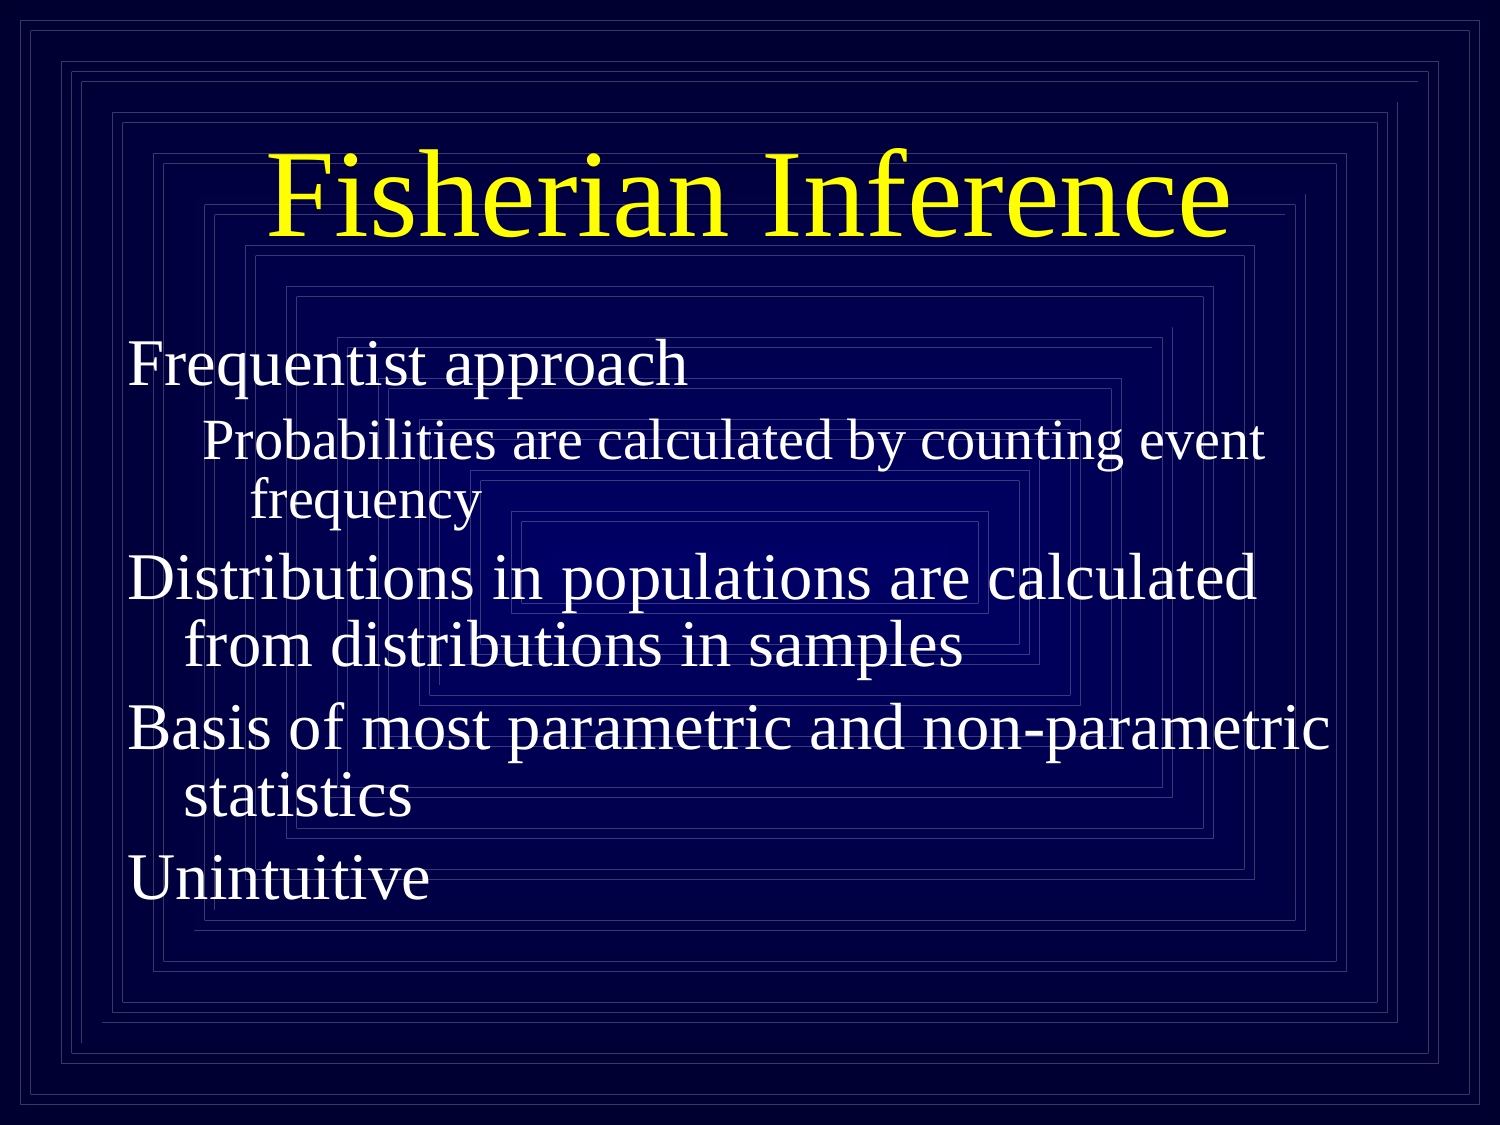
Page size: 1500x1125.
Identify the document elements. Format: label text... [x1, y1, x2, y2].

list Frequentist approach Probabilities are calculated by counting event frequency Distributions in populations are calculated from distributions in samples Basis of most parametric and non-parametric statistics Unintuitive [112, 324, 1388, 1034]
title Fisherian Inference [112, 36, 1388, 324]
